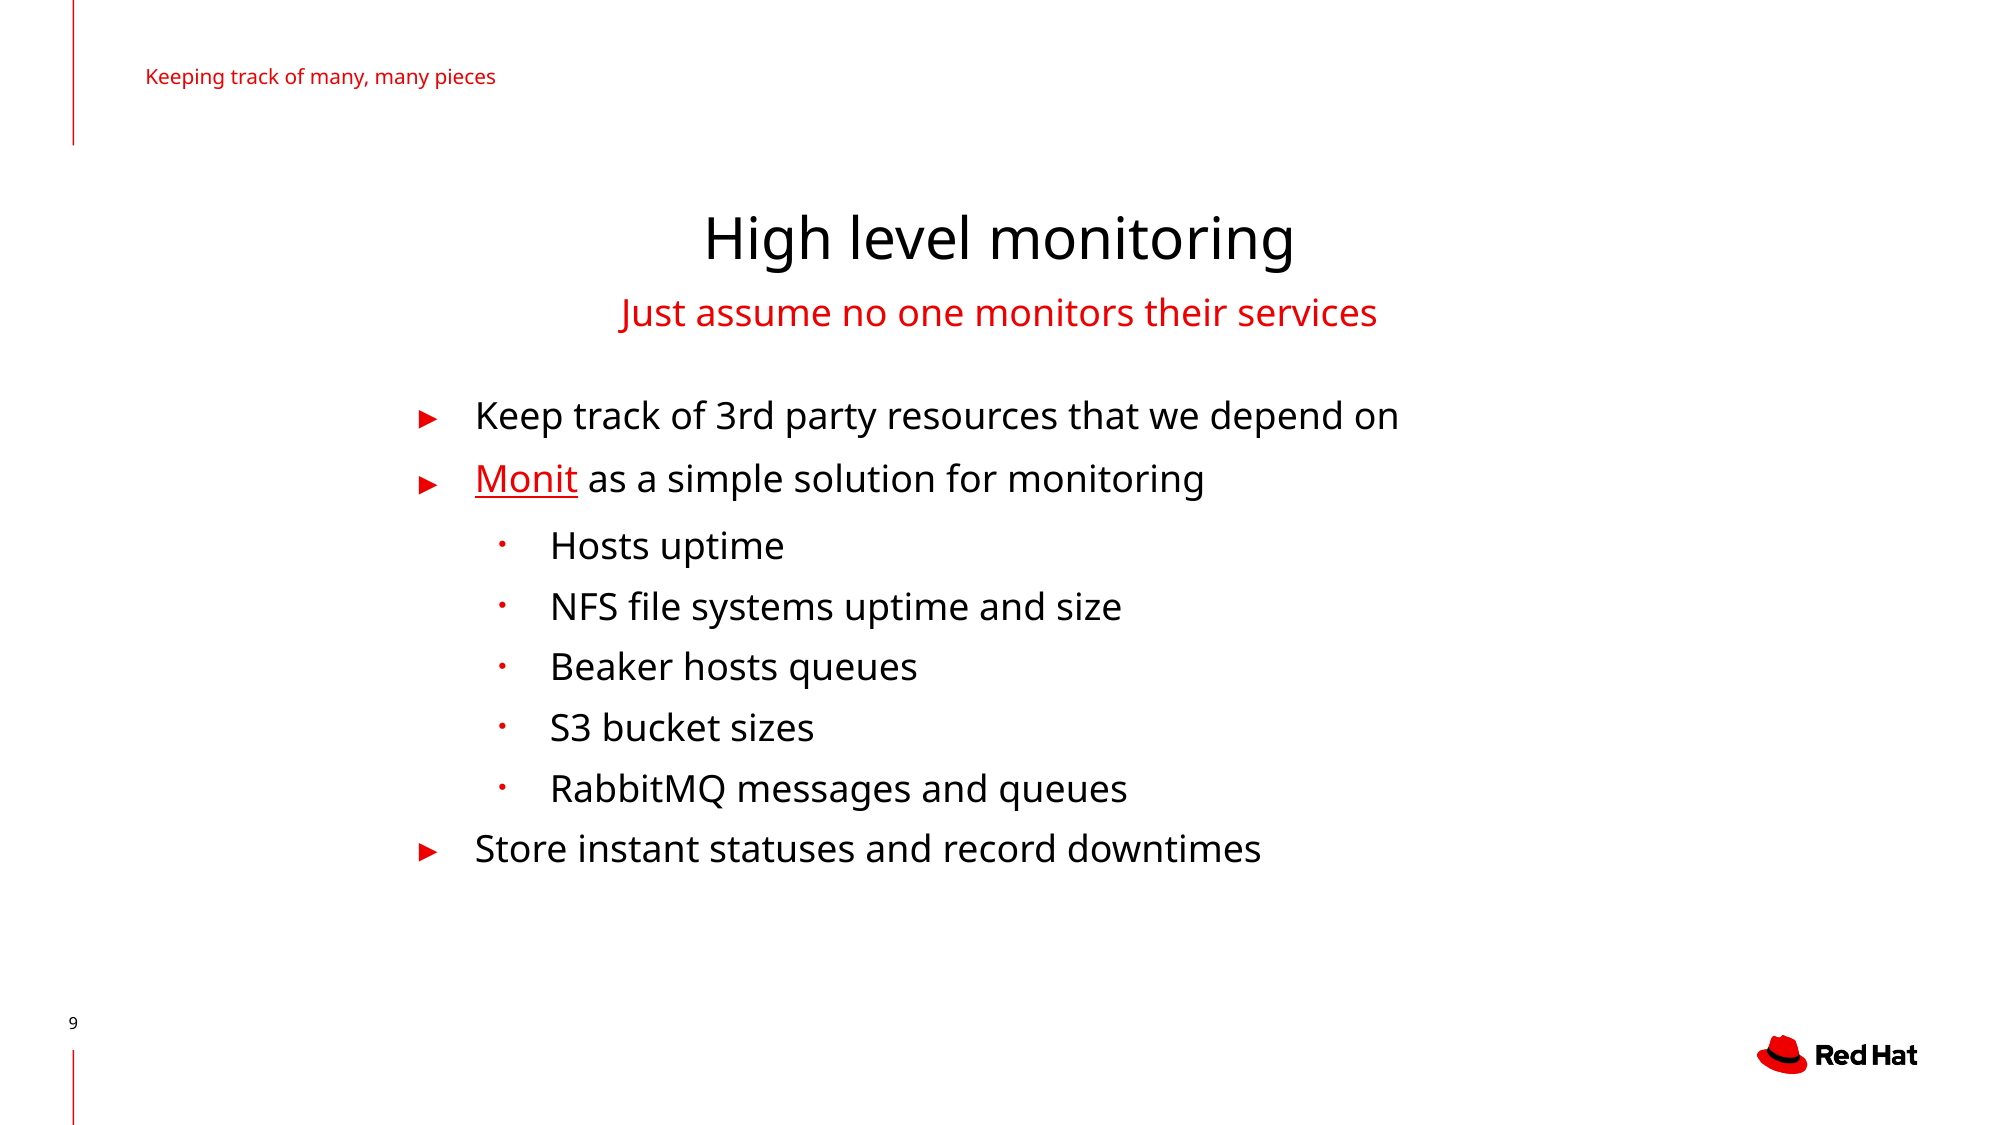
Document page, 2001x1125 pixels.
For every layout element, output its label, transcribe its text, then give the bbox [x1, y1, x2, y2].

title High level monitoring [145, 180, 1855, 271]
subtitle Just assume no one monitors their services [145, 271, 1855, 320]
list Keep track of 3rd party resources that we depend on Monit as a simple solution for monitoring Hosts uptime NFS file systems uptime and size Beaker hosts queues S3 bucket sizes RabbitMQ messages and queues Store instant statuses and record downtimes [399, 376, 1600, 979]
subtitle Keeping track of many, many pieces [73, 9, 919, 143]
picture [1757, 1035, 1918, 1074]
slide_number <number> [13, 1012, 134, 1036]
